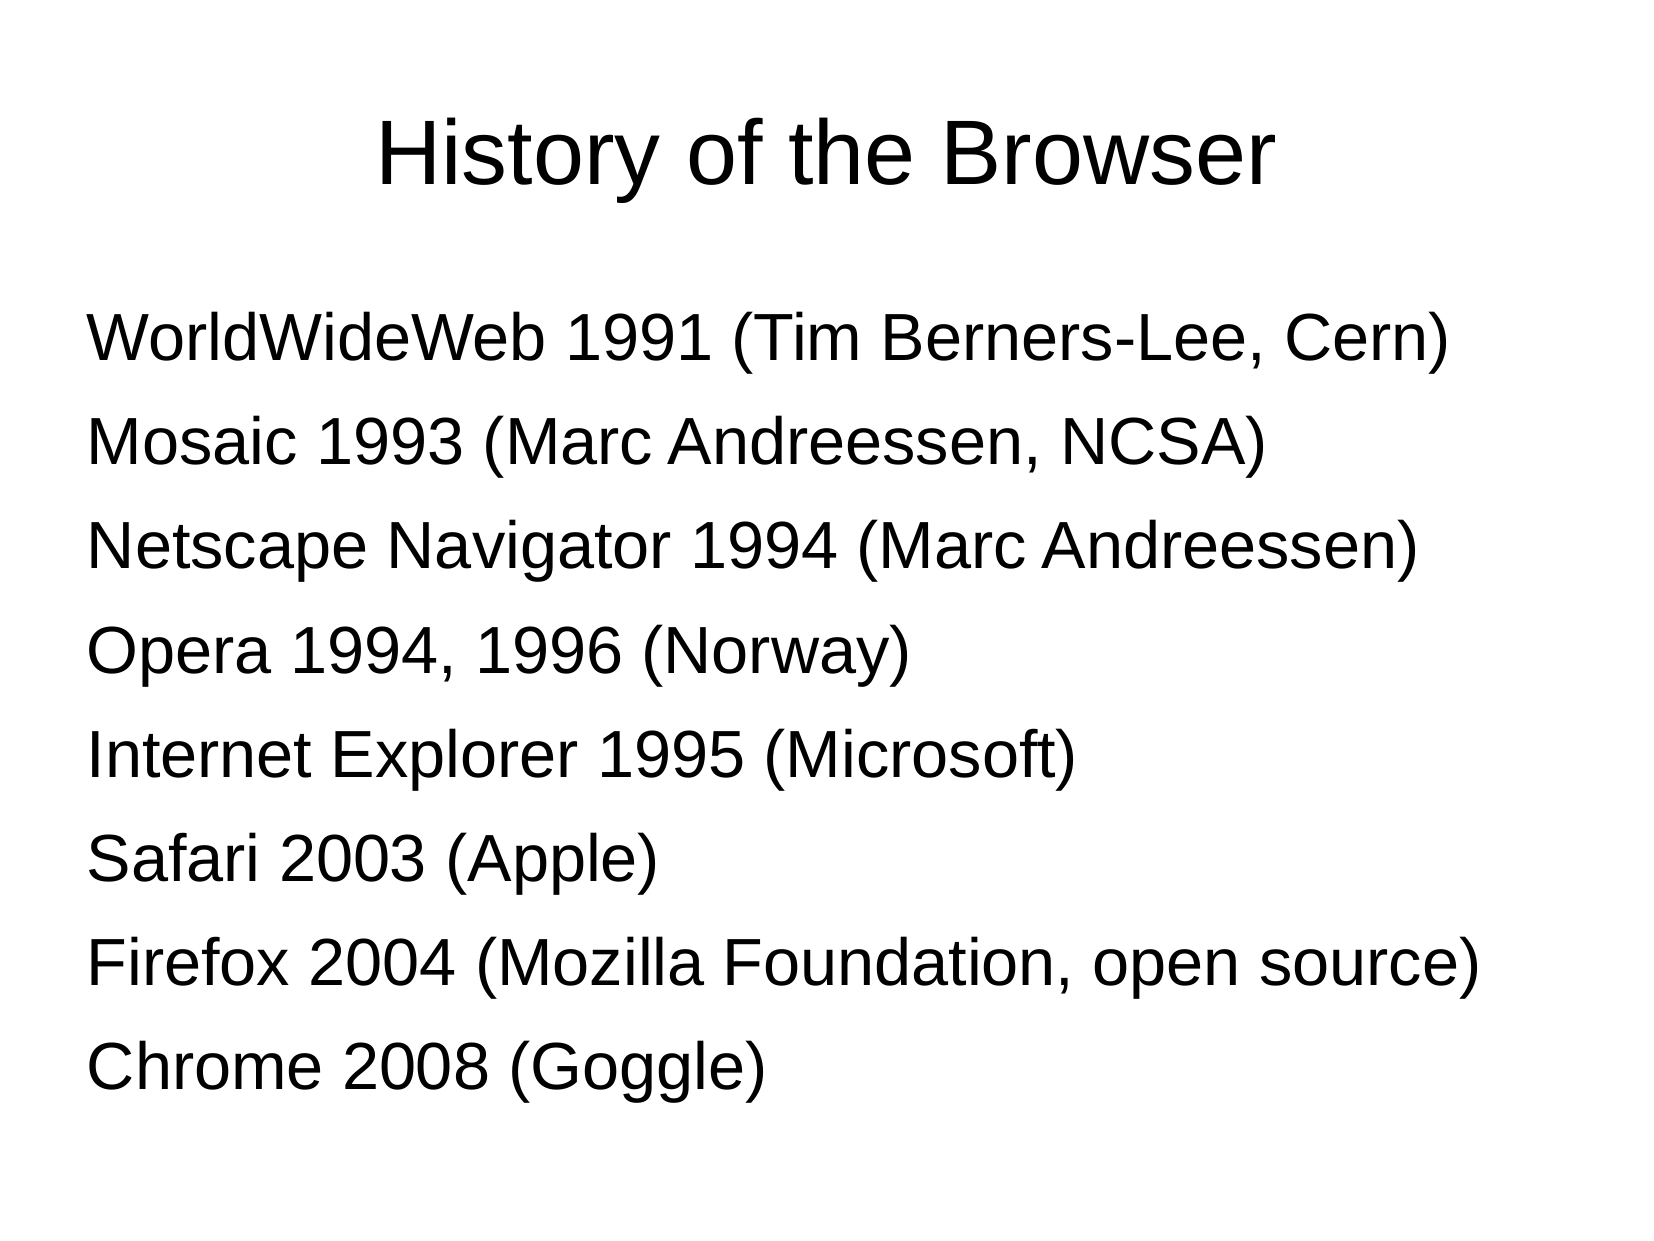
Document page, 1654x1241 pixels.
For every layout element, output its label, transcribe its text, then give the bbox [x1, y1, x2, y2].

list WorldWideWeb 1991 (Tim Berners-Lee, Cern) Mosaic 1993 (Marc Andreessen, NCSA) Netscape Navigator 1994 (Marc Andreessen) Opera 1994, 1996 (Norway) Internet Explorer 1995 (Microsoft) Safari 2003 (Apple) Firefox 2004 (Mozilla Foundation, open source) Chrome 2008 (Goggle) [86, 300, 1576, 1119]
title History of the Browser [82, 49, 1571, 257]
